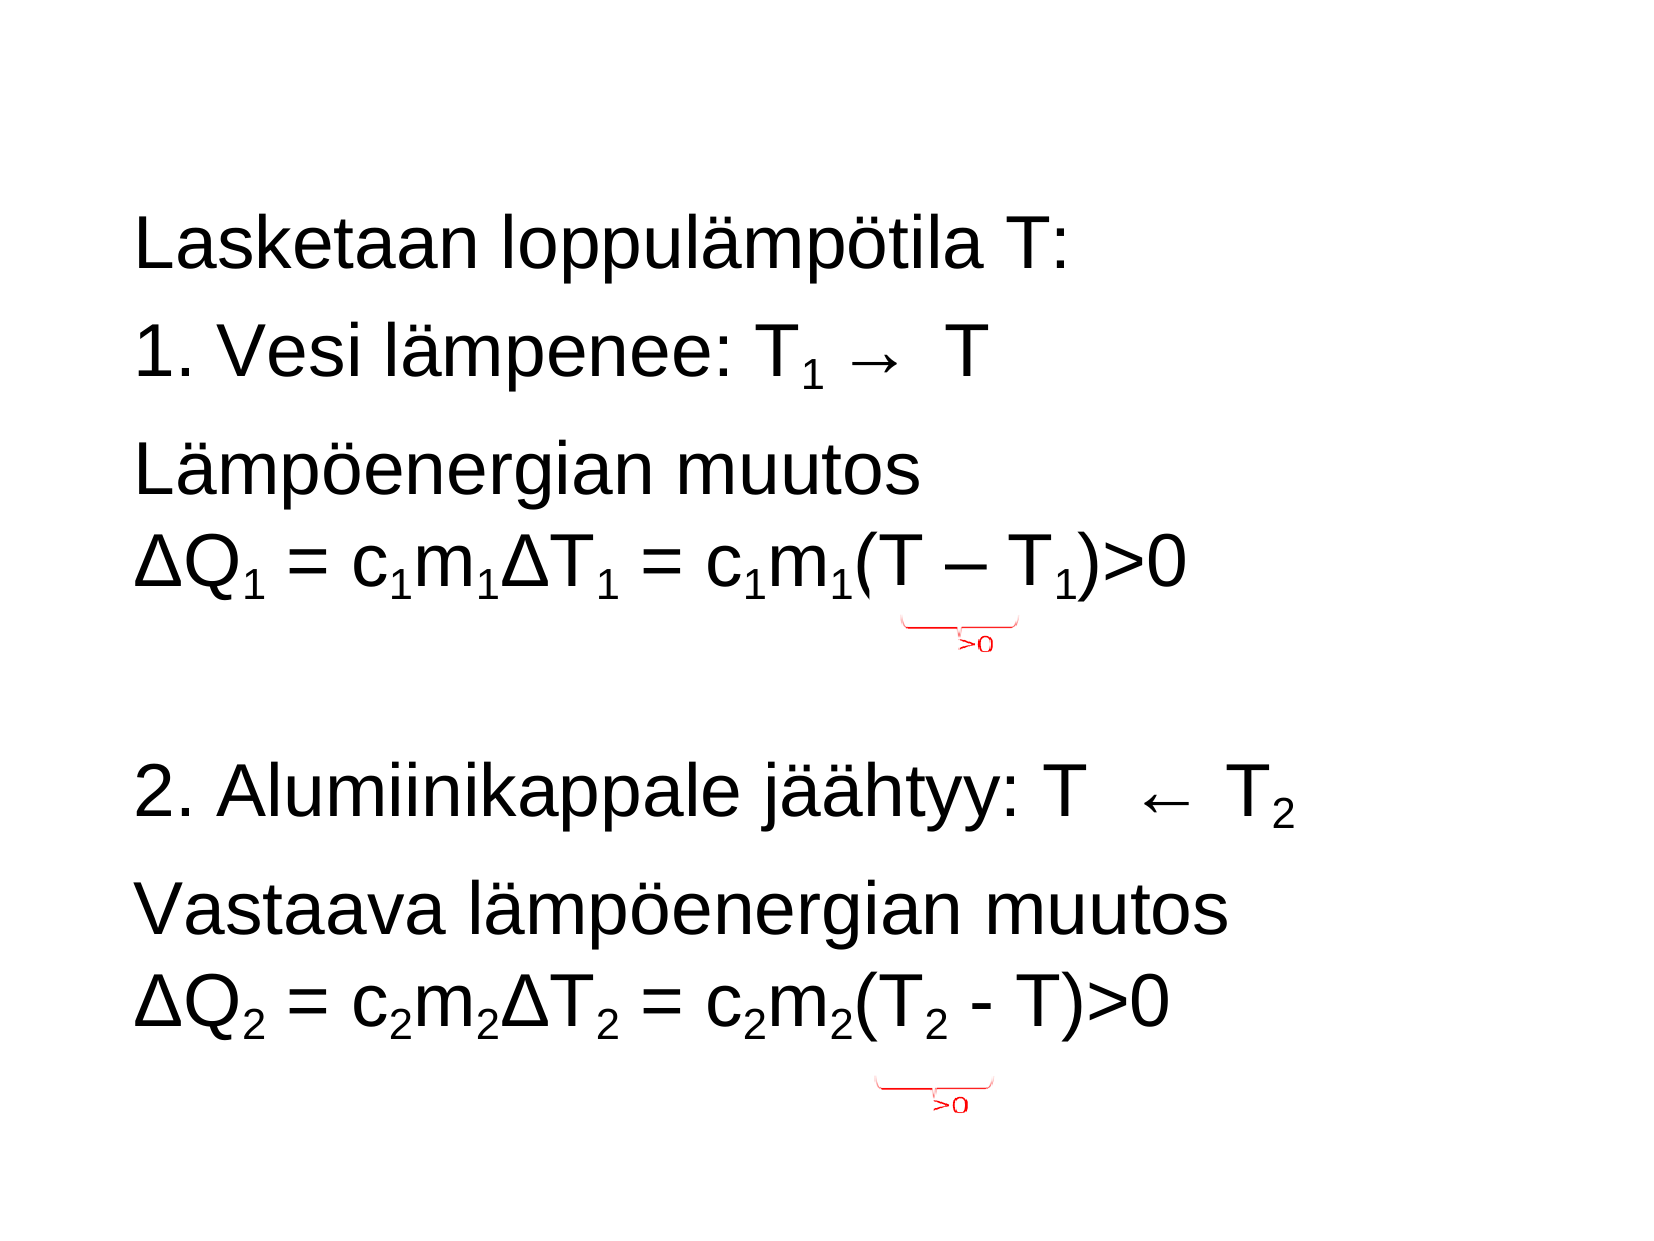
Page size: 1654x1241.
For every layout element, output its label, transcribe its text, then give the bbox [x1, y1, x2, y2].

picture [869, 585, 1051, 675]
picture [843, 1046, 1025, 1136]
text_box Lasketaan loppulämpötila T: 1. Vesi lämpenee: T1 → T Lämpöenergian muutos ΔQ1 = c1m1ΔT1 = c1m1(T – T1)>0 2. Alumiinikappale jäähtyy: T ← T2 Vastaava lämpöenergian muutos ΔQ2 = c2m2ΔT2 = c2m2(T2 - T)>0 [118, 185, 1312, 1049]
